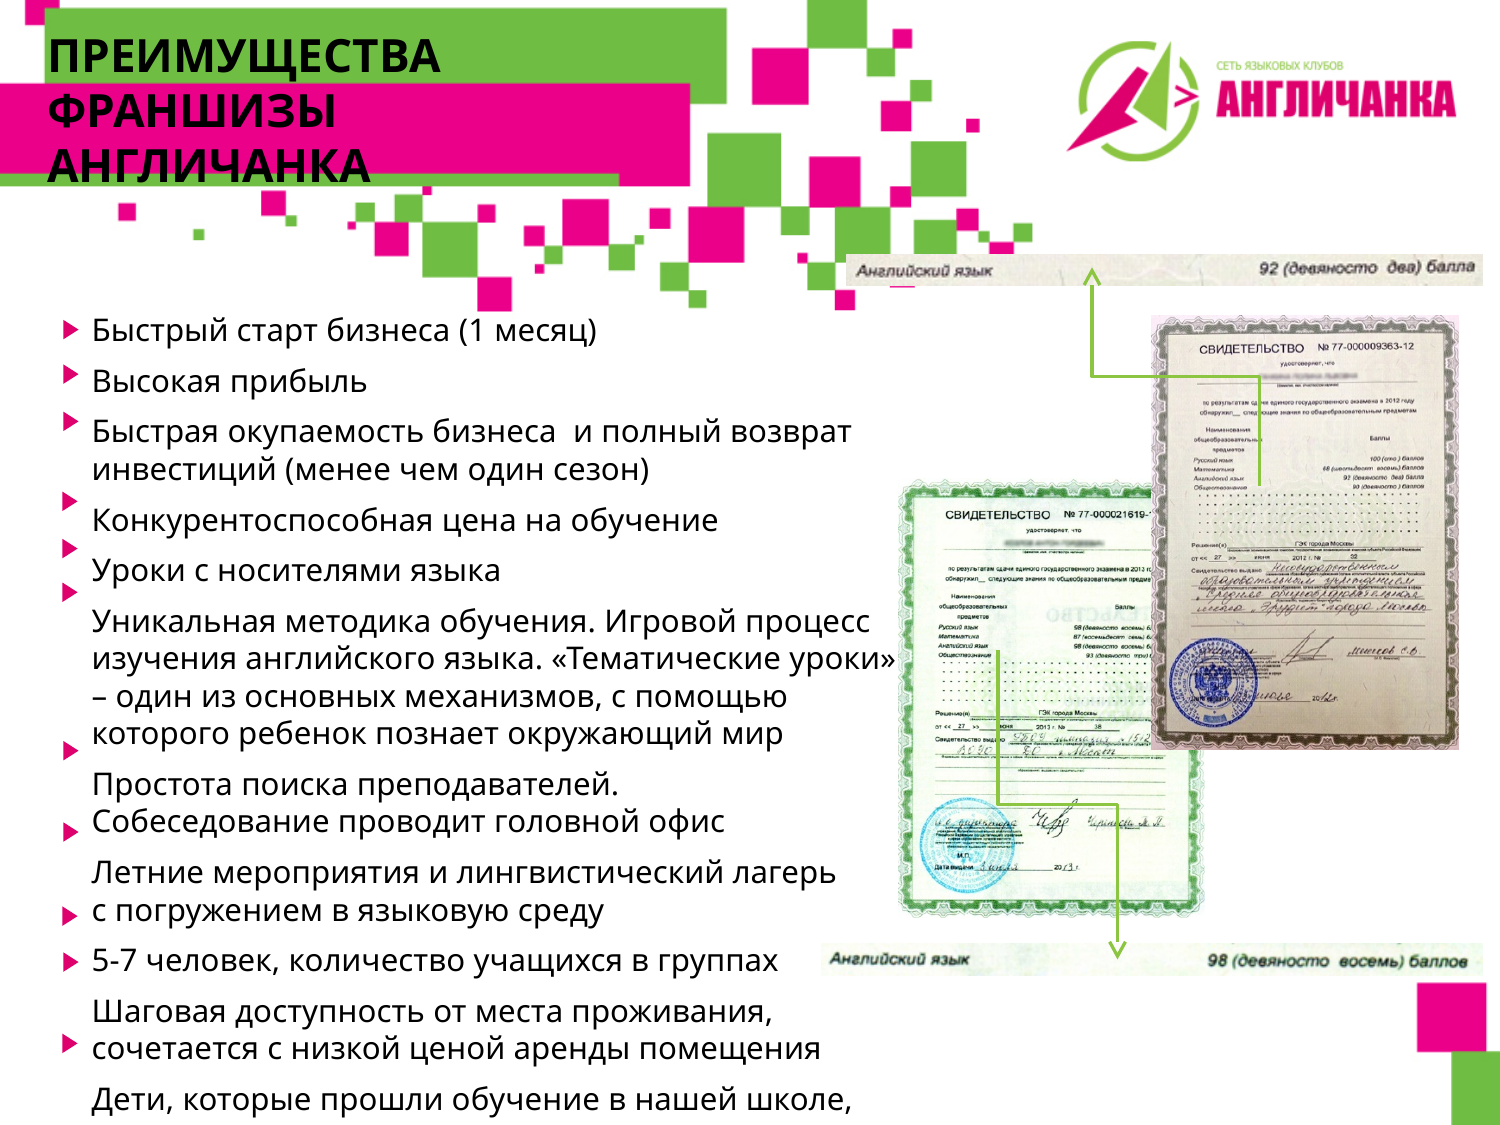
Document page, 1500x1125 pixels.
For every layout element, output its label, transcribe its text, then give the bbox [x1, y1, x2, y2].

text_box [63, 411, 79, 432]
text_box [63, 822, 79, 842]
text_box [63, 952, 79, 972]
text_box Быстрый старт бизнеса (1 месяц) Высокая прибыль Быстрая окупаемость бизнеса и полный возврат инвестиций (менее чем один сезон) Конкурентоспособная цена на обучение Уроки с носителями языка Уникальная методика обучения. Игровой процесс изучения английского языка. «Тематические уроки» – один из основных механизмов, с помощью которого ребенок познает окружающий мир Простота поиска преподавателей. Собеседование проводит головной офис Летние мероприятия и лингвистический лагерь с погружением в языковую среду 5-7 человек, количество учащихся в группах Шаговая доступность от места проживания, сочетается с низкой ценой аренды помещения Дети, которые прошли обучение в нашей школе, успешно сдали экзамены [76, 302, 1493, 1106]
text_box ПРЕИМУЩЕСТВА ФРАНШИЗЫ АНГЛИЧАНКА [32, 19, 1010, 187]
text_box [63, 319, 79, 340]
text_box [63, 740, 79, 761]
text_box [62, 538, 78, 559]
text_box [63, 364, 79, 384]
picture [0, 0, 1500, 1125]
text_box [62, 582, 78, 603]
text_box [62, 491, 78, 512]
text_box [62, 1033, 78, 1054]
text_box [62, 906, 78, 926]
